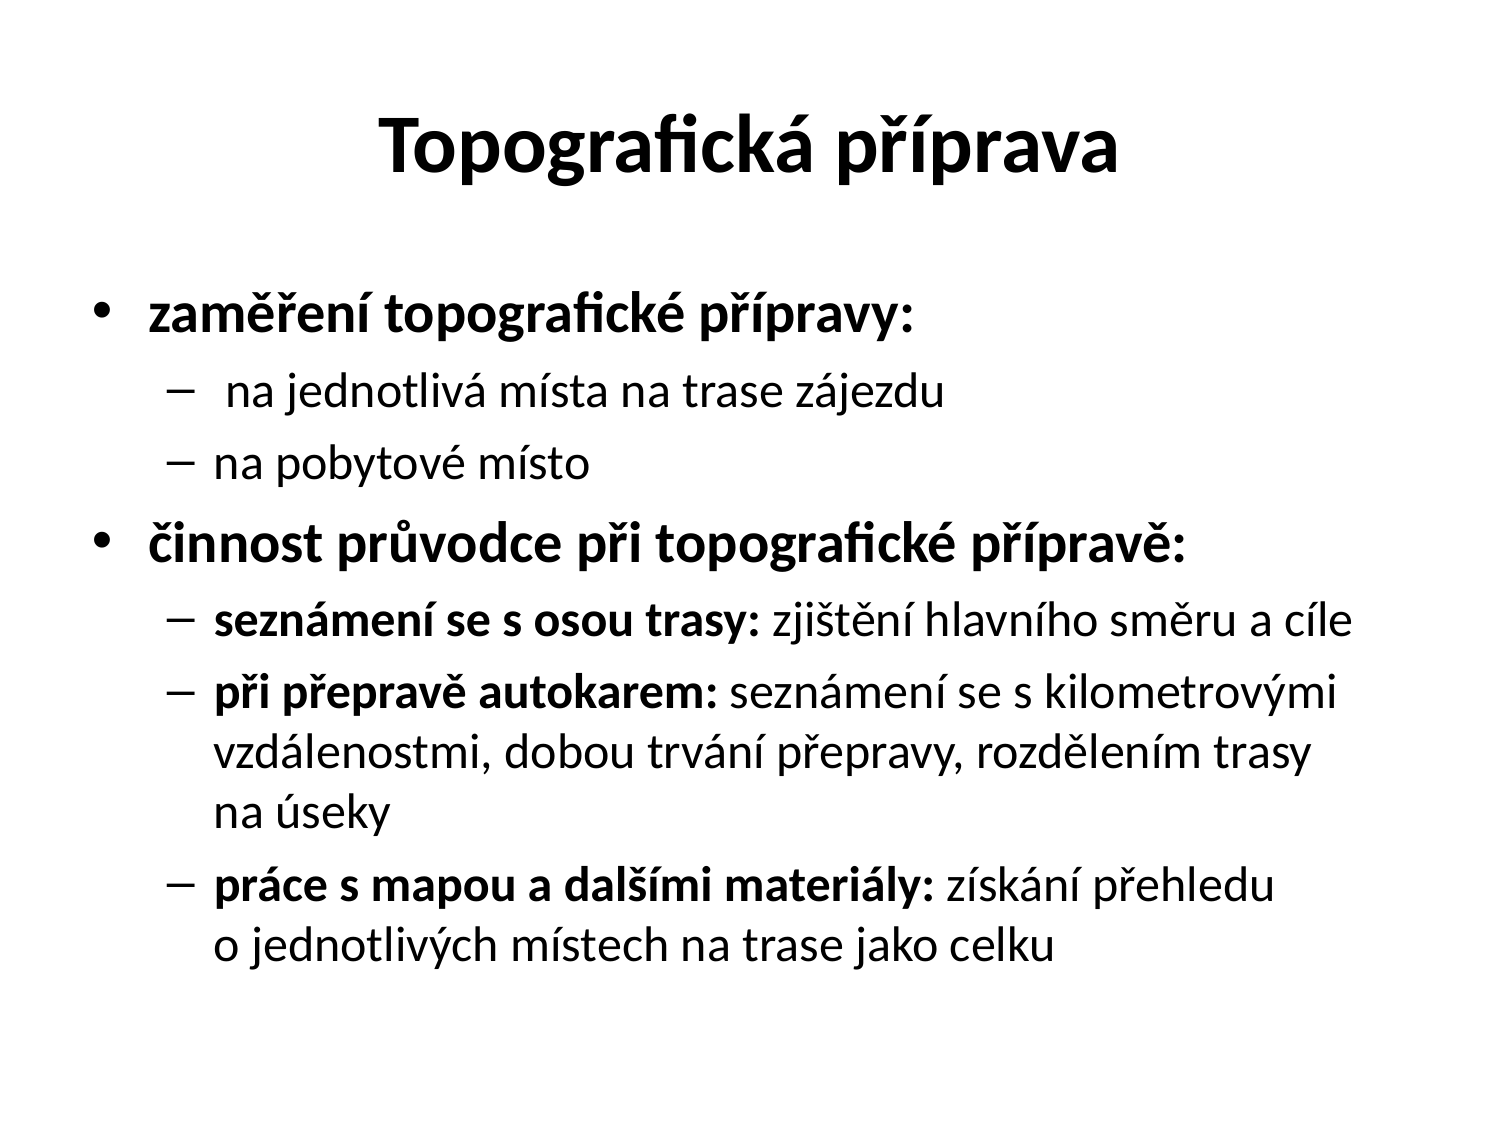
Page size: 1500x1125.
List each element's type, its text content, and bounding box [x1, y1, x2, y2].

list zaměření topografické přípravy: na jednotlivá místa na trase zájezdu na pobytové místo činnost průvodce při topografické přípravě: seznámení se s osou trasy: zjištění hlavního směru a cíle při přepravě autokarem: seznámení se s kilometrovými vzdálenostmi, dobou trvání přepravy, rozdělením trasy na úseky práce s mapou a dalšími materiály: získání přehledu o jednotlivých místech na trase jako celku [76, 267, 1427, 1052]
title Topografická příprava [75, 45, 1426, 233]
